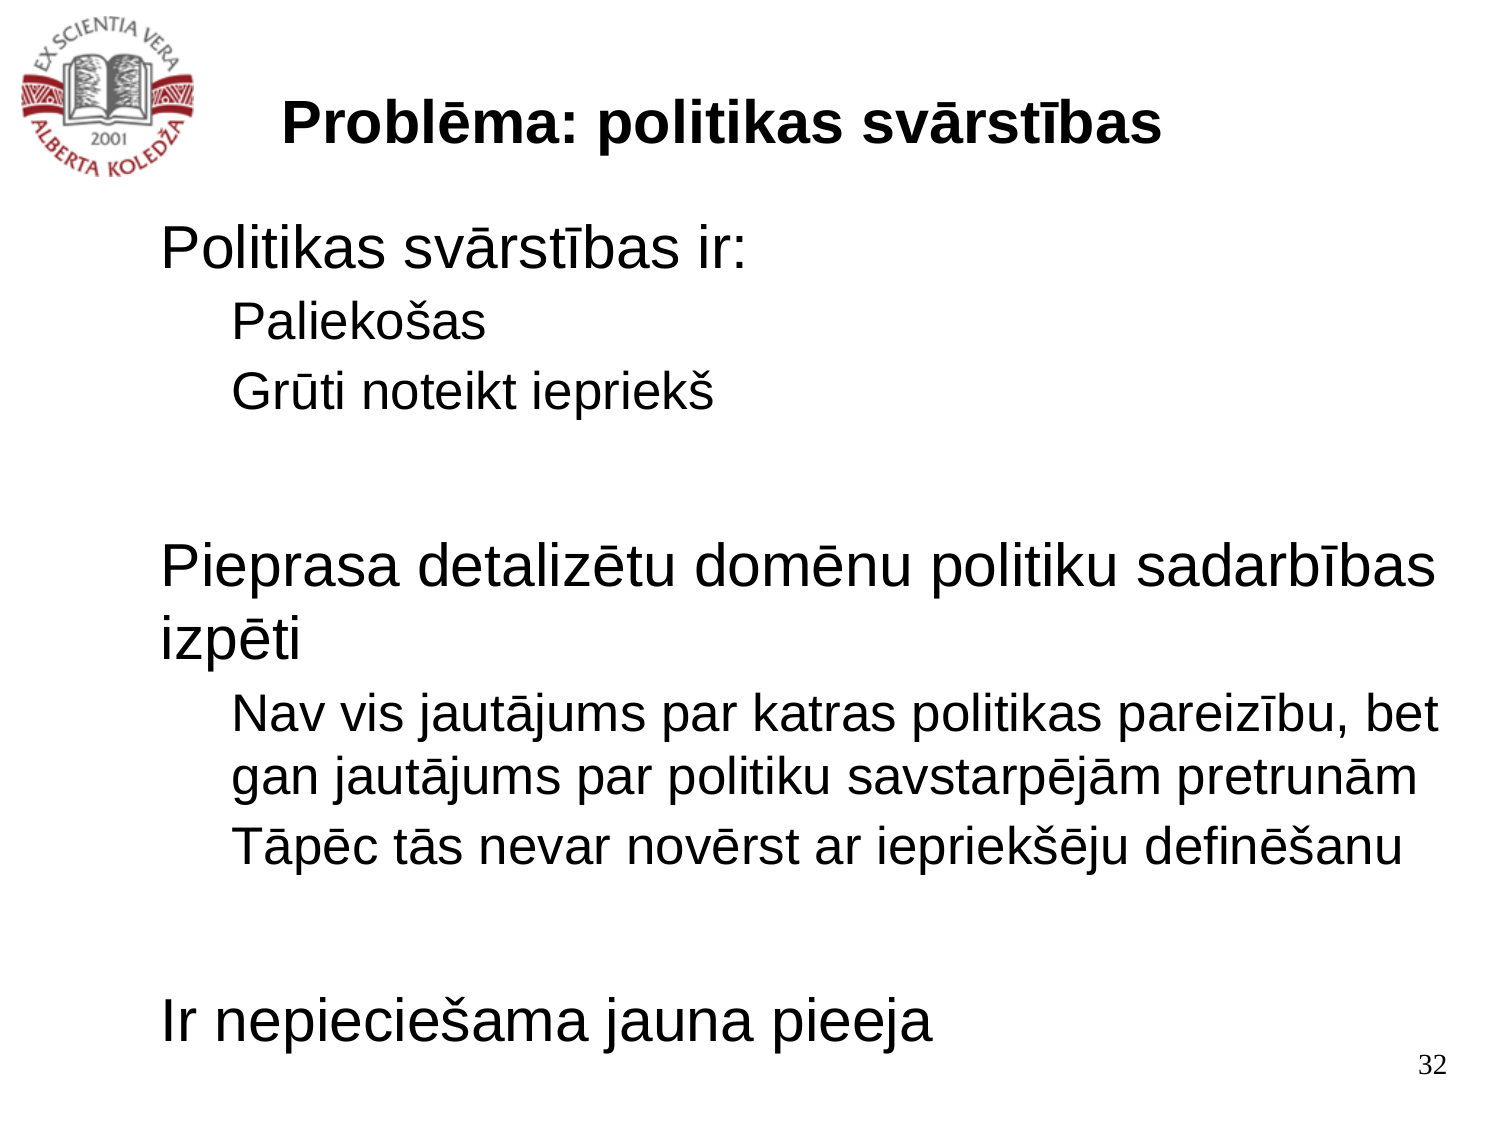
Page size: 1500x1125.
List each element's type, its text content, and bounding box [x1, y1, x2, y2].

list Politikas svārstības ir: Paliekošas Grūti noteikt iepriekš Pieprasa detalizētu domēnu politiku sadarbības izpēti Nav vis jautājums par katras politikas pareizību, bet gan jautājums par politiku savstarpējām pretrunām Tāpēc tās nevar novērst ar iepriekšēju definēšanu Ir nepieciešama jauna pieeja [74, 200, 1463, 1101]
picture [21, 16, 194, 177]
text_box <skaitlis> [1312, 1037, 1463, 1101]
title Problēma: politikas svārstības [50, 62, 1374, 175]
